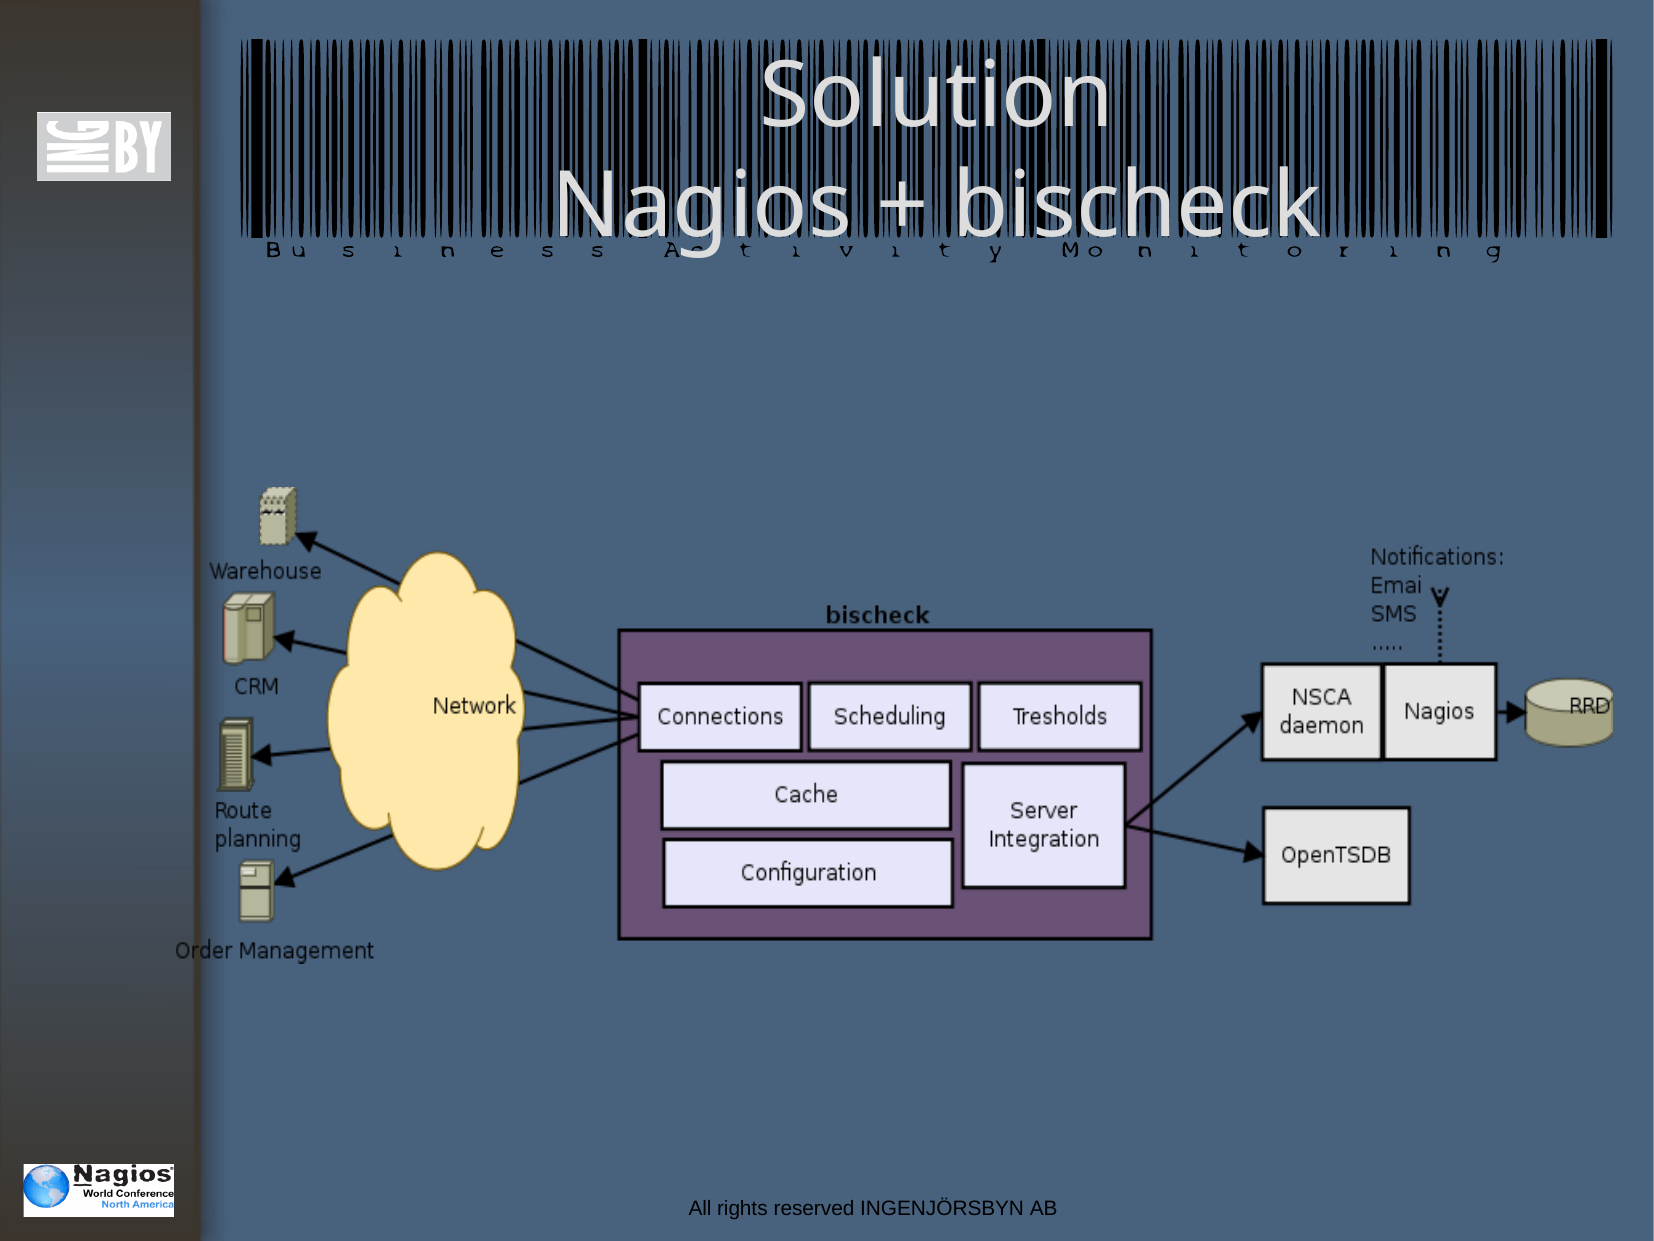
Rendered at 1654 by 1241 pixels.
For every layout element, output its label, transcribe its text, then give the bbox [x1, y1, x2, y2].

title Solution Nagios + bischeck [261, 7, 1613, 283]
picture [0, 0, 1654, 1241]
